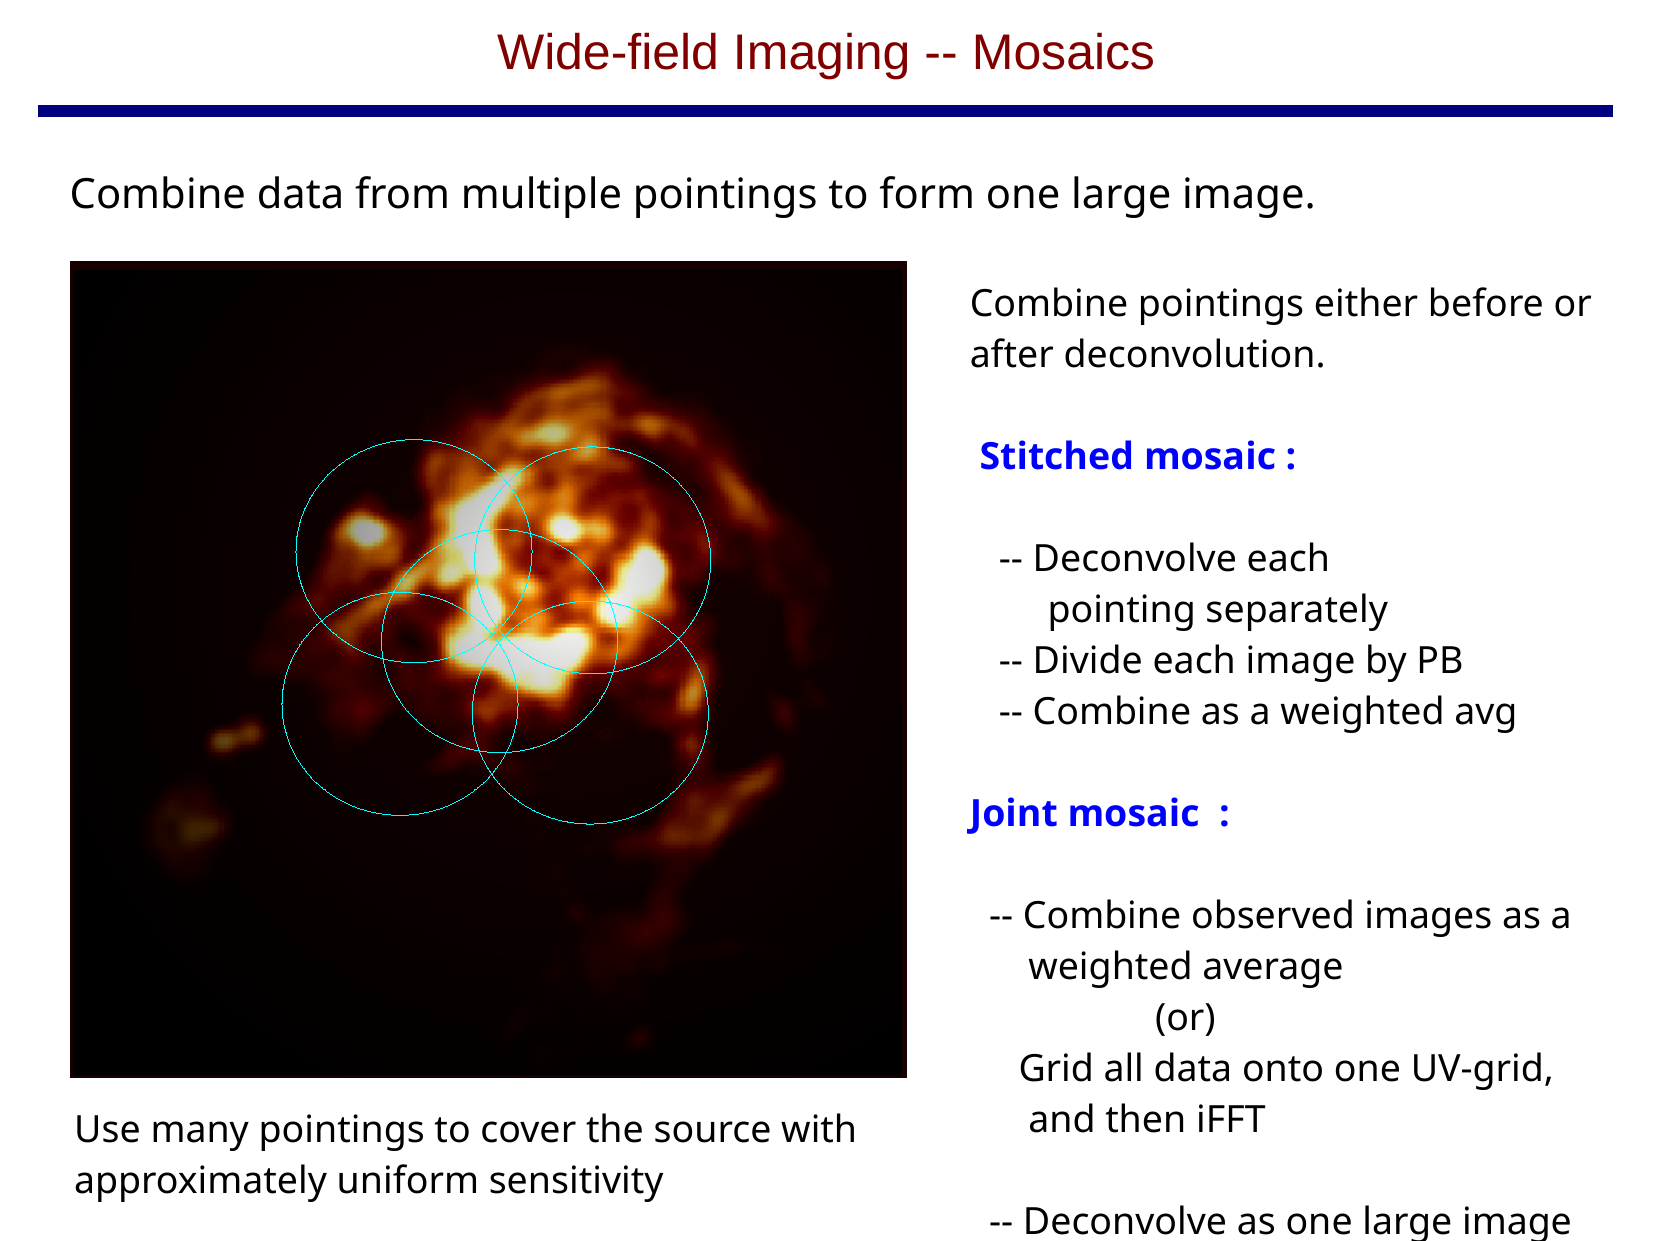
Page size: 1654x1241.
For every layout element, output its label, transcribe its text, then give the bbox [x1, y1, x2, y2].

title Wide-field Imaging -- Mosaics [82, 15, 1571, 89]
picture [70, 261, 907, 1078]
text_box Combine pointings either before or after deconvolution. Stitched mosaic : -- Deconvolve each pointing separately -- Divide each image by PB -- Combine as a weighted avg Joint mosaic : -- Combine observed images as a weighted average (or) Grid all data onto one UV-grid, and then iFFT -- Deconvolve as one large image [954, 268, 1653, 1111]
text_box Use many pointings to cover the source with approximately uniform sensitivity [59, 1095, 929, 1241]
text_box [73, 270, 902, 1075]
text_box Combine data from multiple pointings to form one large image. [54, 156, 1607, 272]
